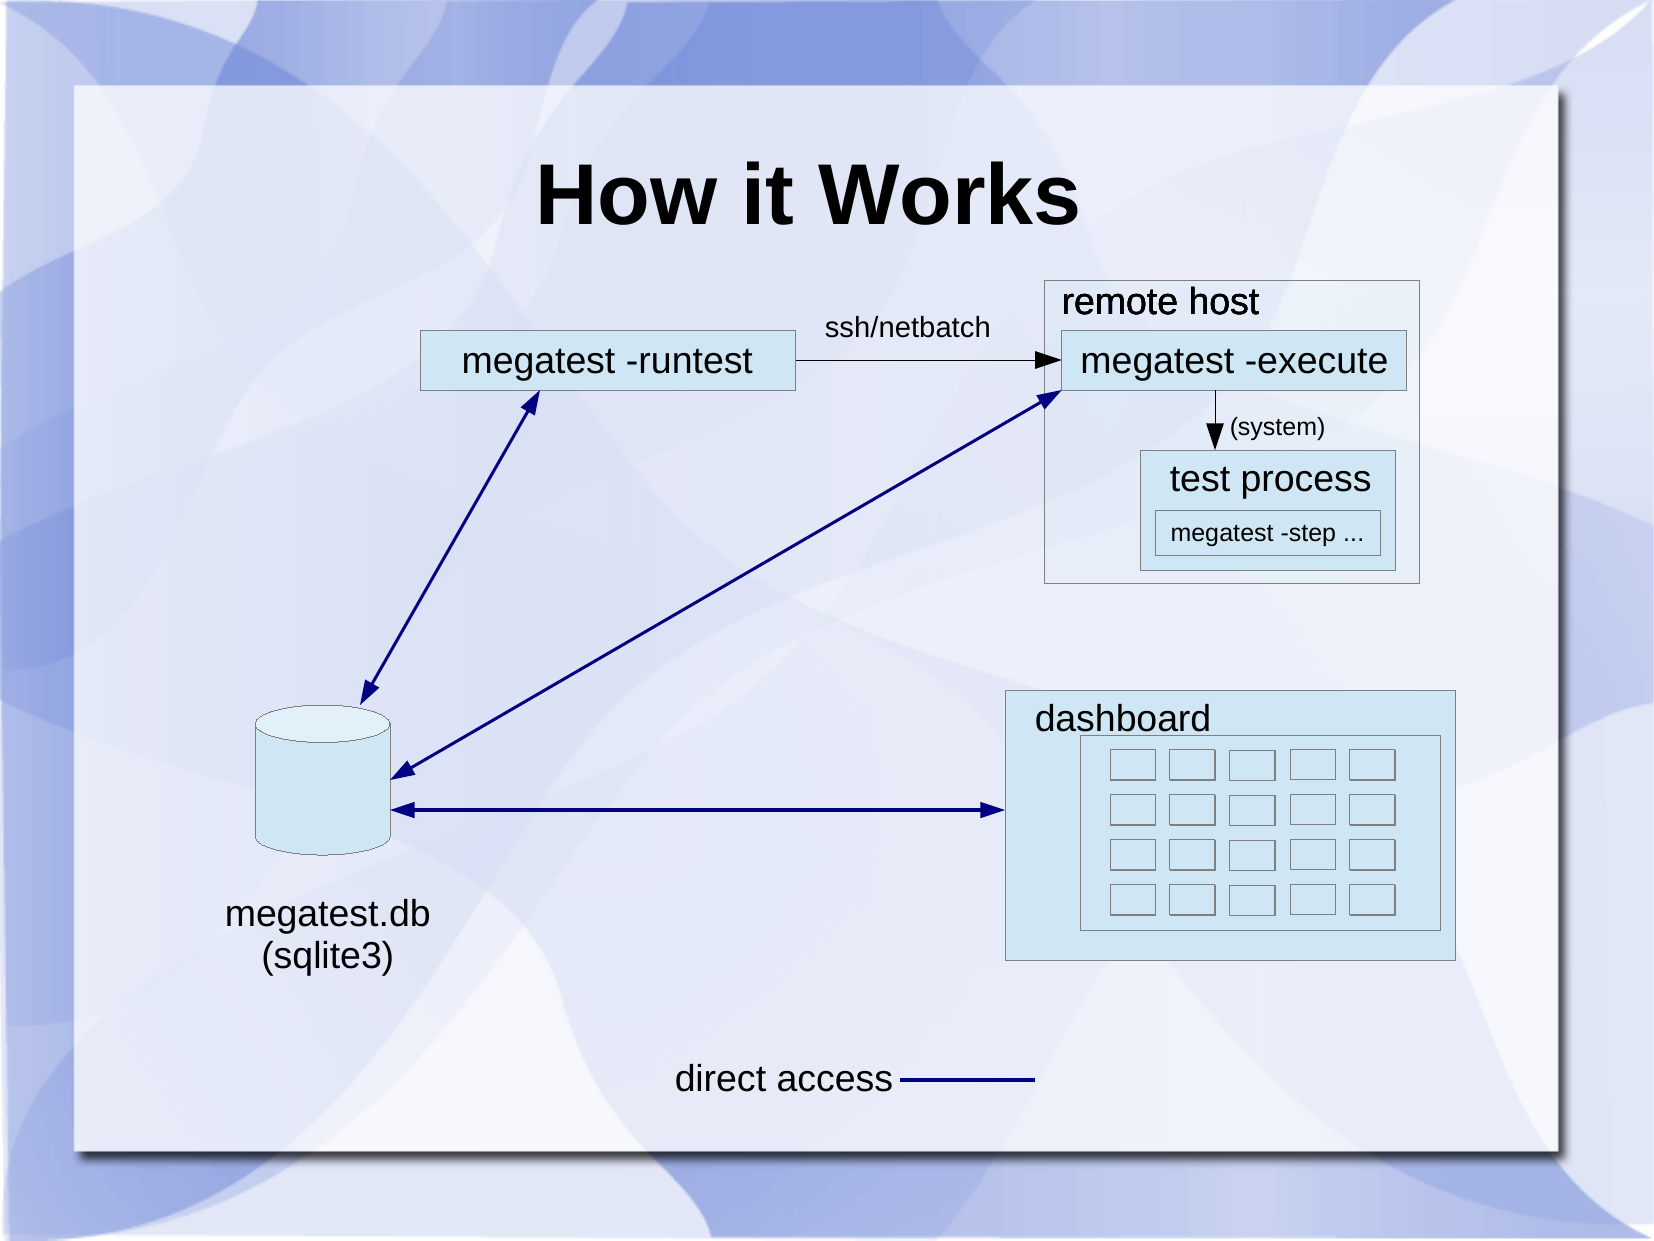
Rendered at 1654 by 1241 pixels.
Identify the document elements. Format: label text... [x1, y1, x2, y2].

text_box [1306, 690, 1456, 961]
text_box test process [1155, 450, 1441, 807]
text_box [255, 724, 391, 856]
text_box megatest -execute [1332, 330, 1407, 391]
text_box megatest -step ... [1332, 510, 1381, 556]
text_box (system) [1215, 405, 1441, 448]
text_box [1005, 690, 1020, 961]
text_box direct access [660, 1050, 916, 1107]
text_box remote host [1046, 273, 1332, 631]
text_box [1332, 298, 1420, 405]
text_box dashboard [1020, 690, 1306, 1047]
picture [0, 0, 1654, 1241]
text_box megatest -runtest [420, 330, 796, 391]
text_box megatest.db (sqlite3) [210, 885, 446, 984]
text_box ssh/netbatch [810, 303, 1036, 361]
title How it Works [82, 90, 1536, 298]
